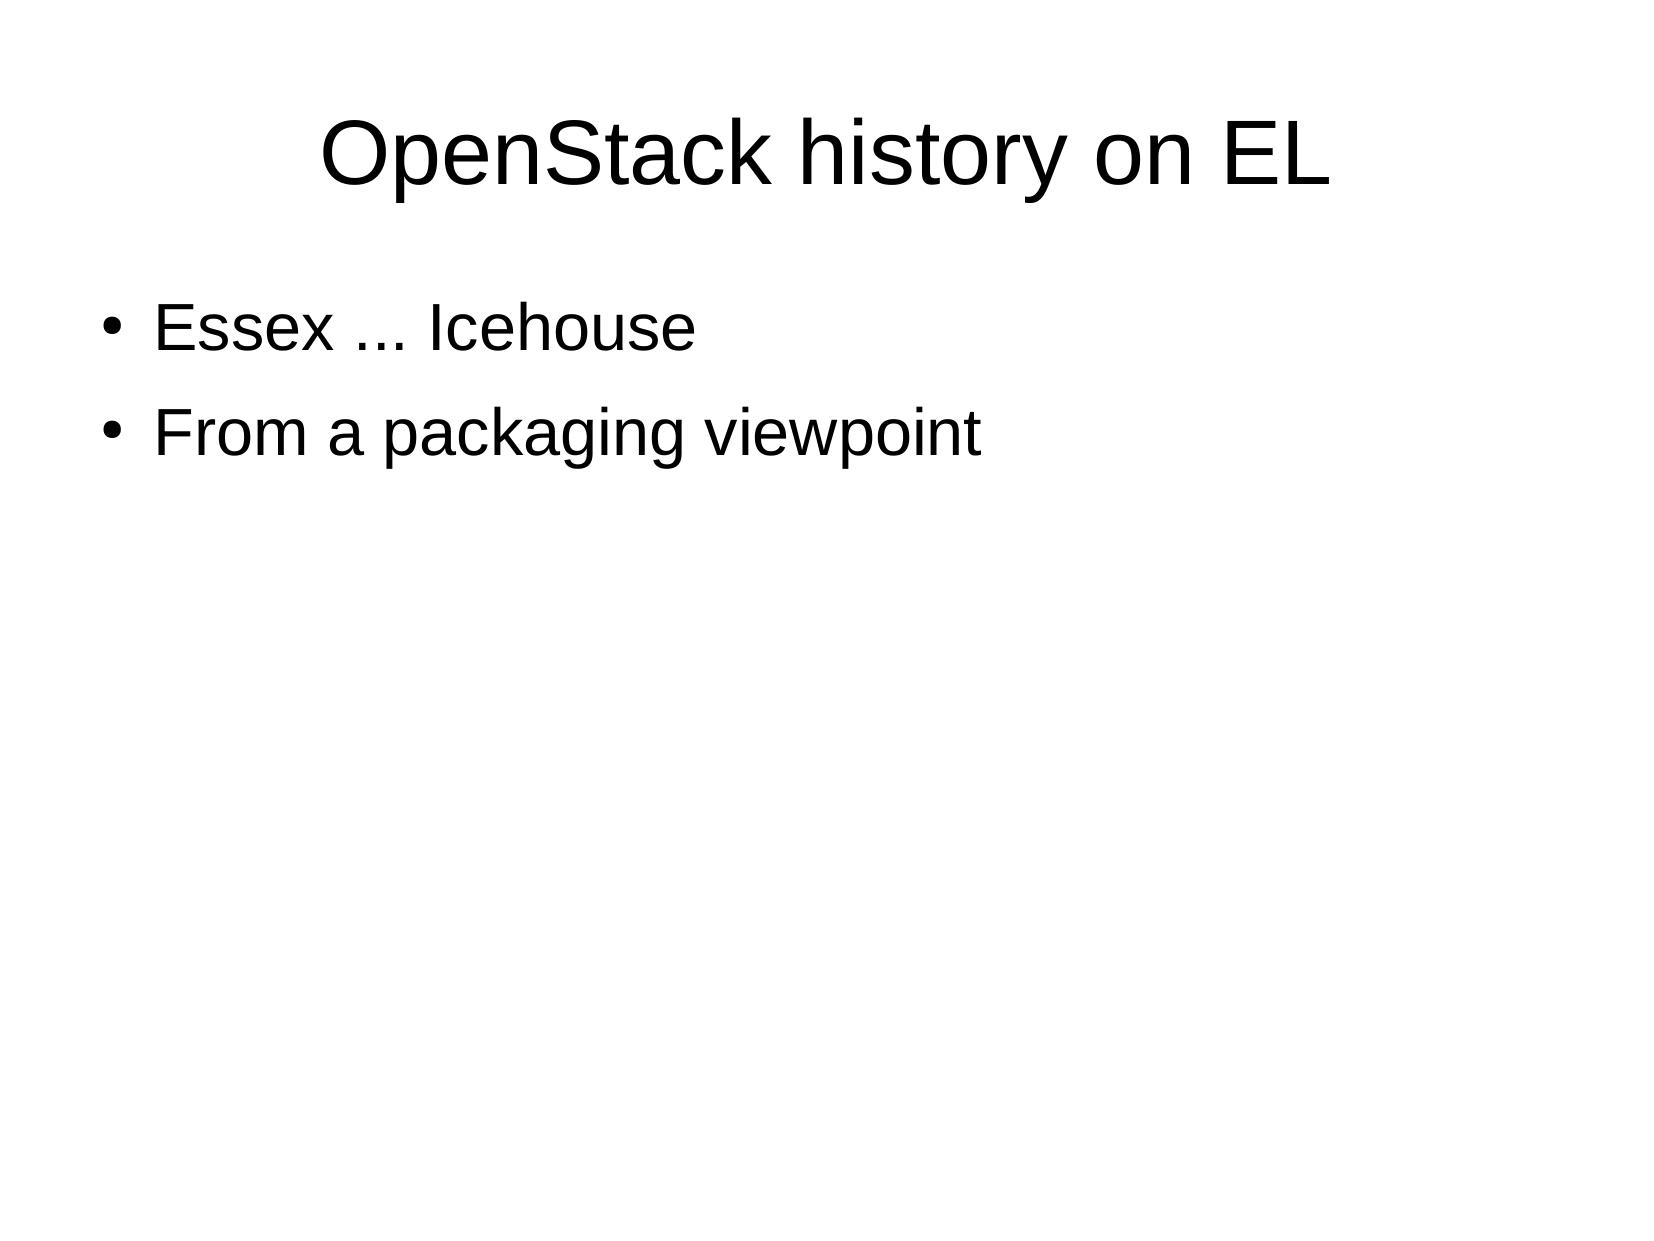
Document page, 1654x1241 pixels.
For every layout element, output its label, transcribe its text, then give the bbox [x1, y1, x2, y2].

list Essex ... Icehouse From a packaging viewpoint [82, 290, 1571, 1109]
title OpenStack history on EL [82, 49, 1571, 257]
